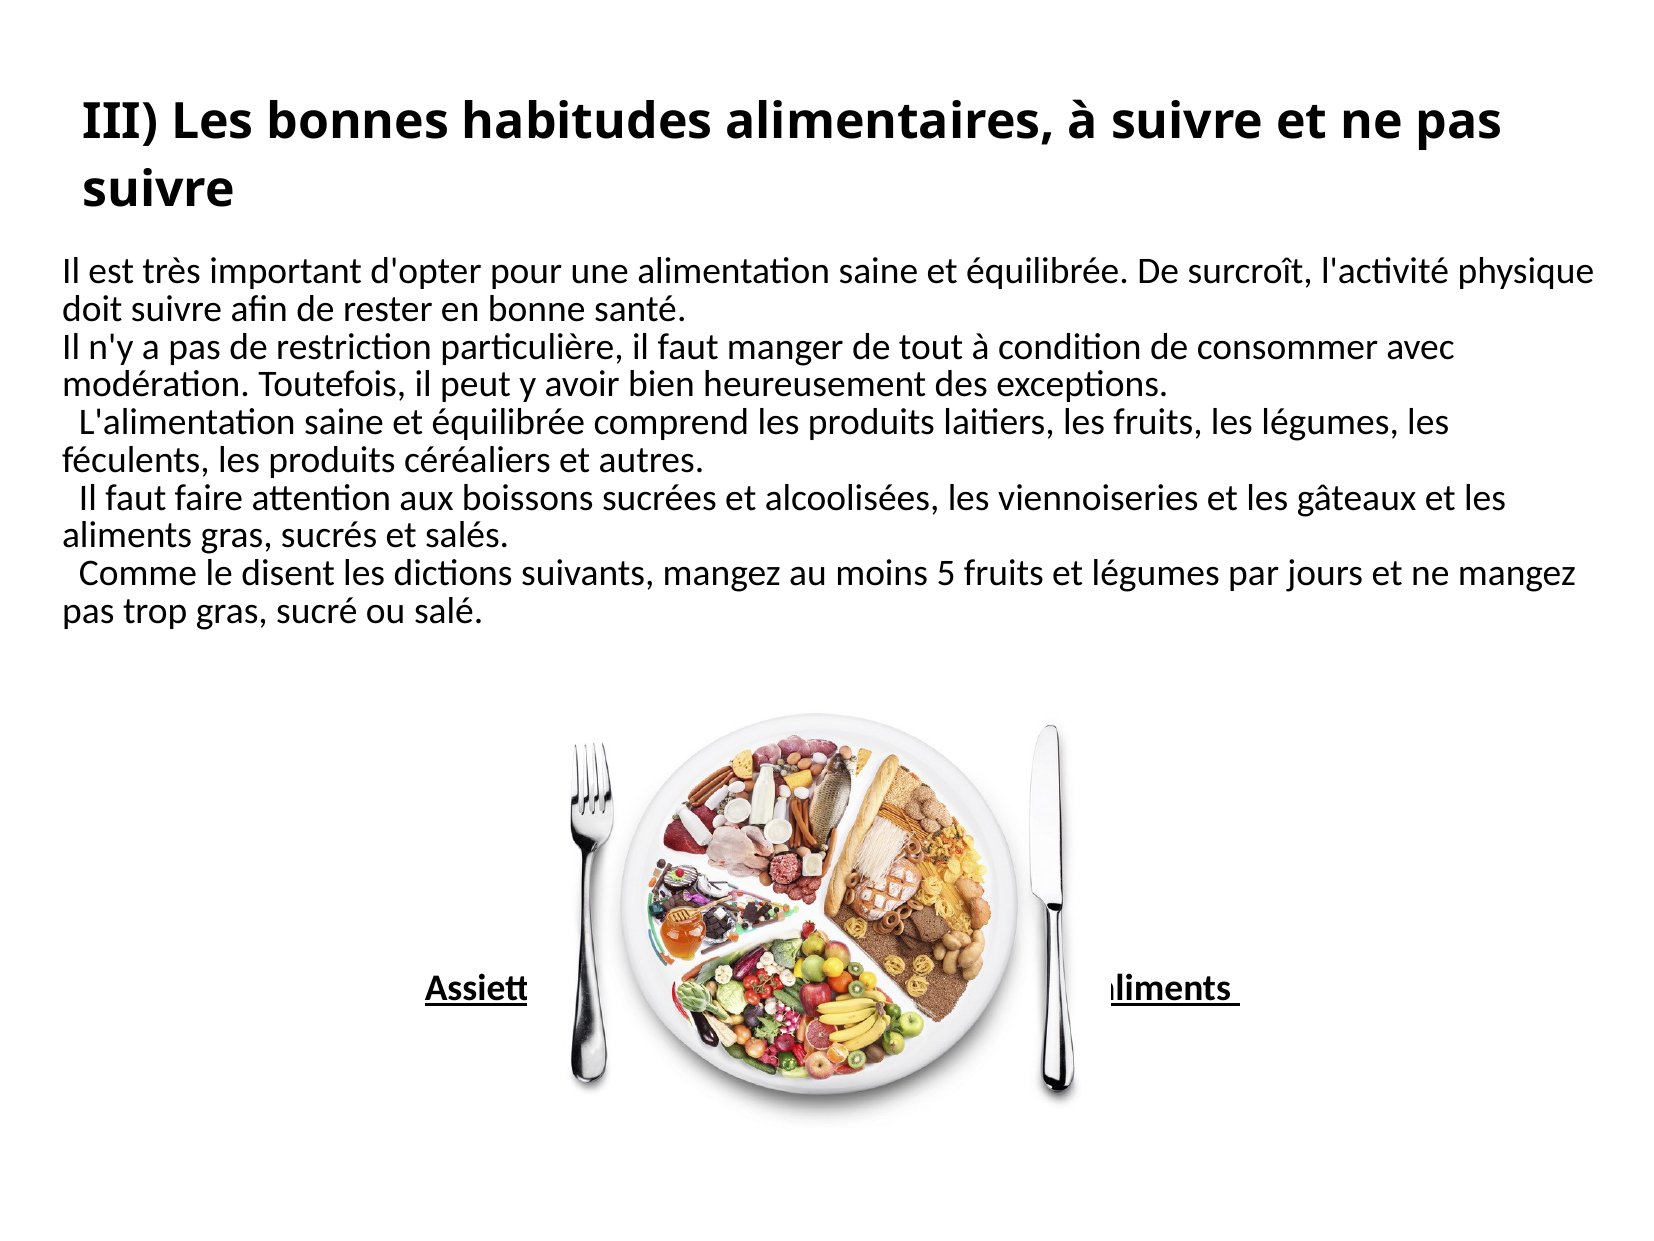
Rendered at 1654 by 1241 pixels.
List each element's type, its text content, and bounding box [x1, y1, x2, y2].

title III) Les bonnes habitudes alimentaires, à suivre et ne pas suivre [82, 49, 1571, 248]
text_box Il est très important d'opter pour une alimentation saine et équilibrée. De surcroît, l'activité physique doit suivre afin de rester en bonne santé. Il n'y a pas de restriction particulière, il faut manger de tout à condition de consommer avec modération. Toutefois, il peut y avoir bien heureusement des exceptions. L'alimentation saine et équilibrée comprend les produits laitiers, les fruits, les légumes, les féculents, les produits céréaliers et autres. Il faut faire attention aux boissons sucrées et alcoolisées, les viennoiseries et les gâteaux et les aliments gras, sucrés et salés. Comme le disent les dictions suivants, mangez au moins 5 fruits et légumes par jours et ne mangez pas trop gras, sucré ou salé. Assiette représentant les différents types d’aliments [47, 248, 1619, 1241]
picture [527, 696, 1111, 1129]
